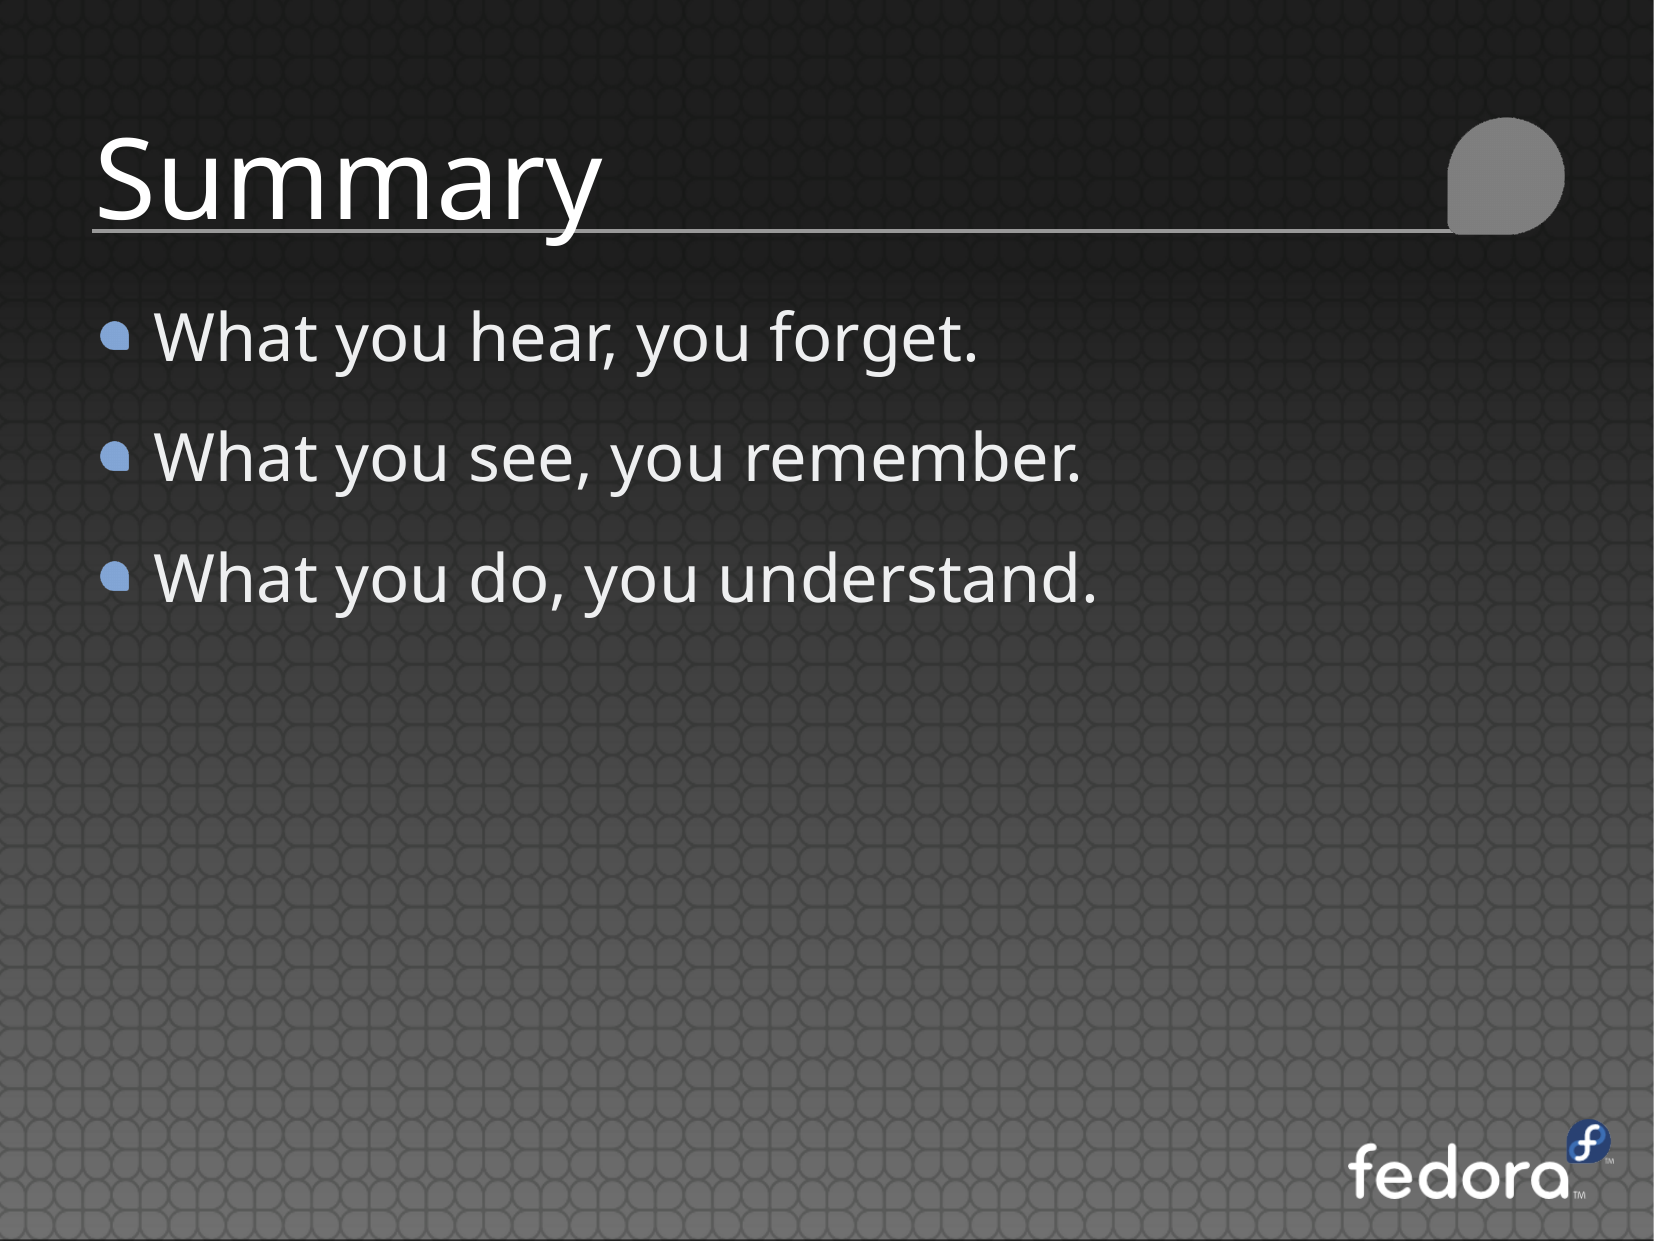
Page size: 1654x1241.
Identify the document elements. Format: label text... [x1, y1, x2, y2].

picture [0, 0, 1654, 1241]
list What you hear, you forget. What you see, you remember. What you do, you understand. [82, 290, 1571, 1094]
title Summary [94, 100, 1426, 251]
